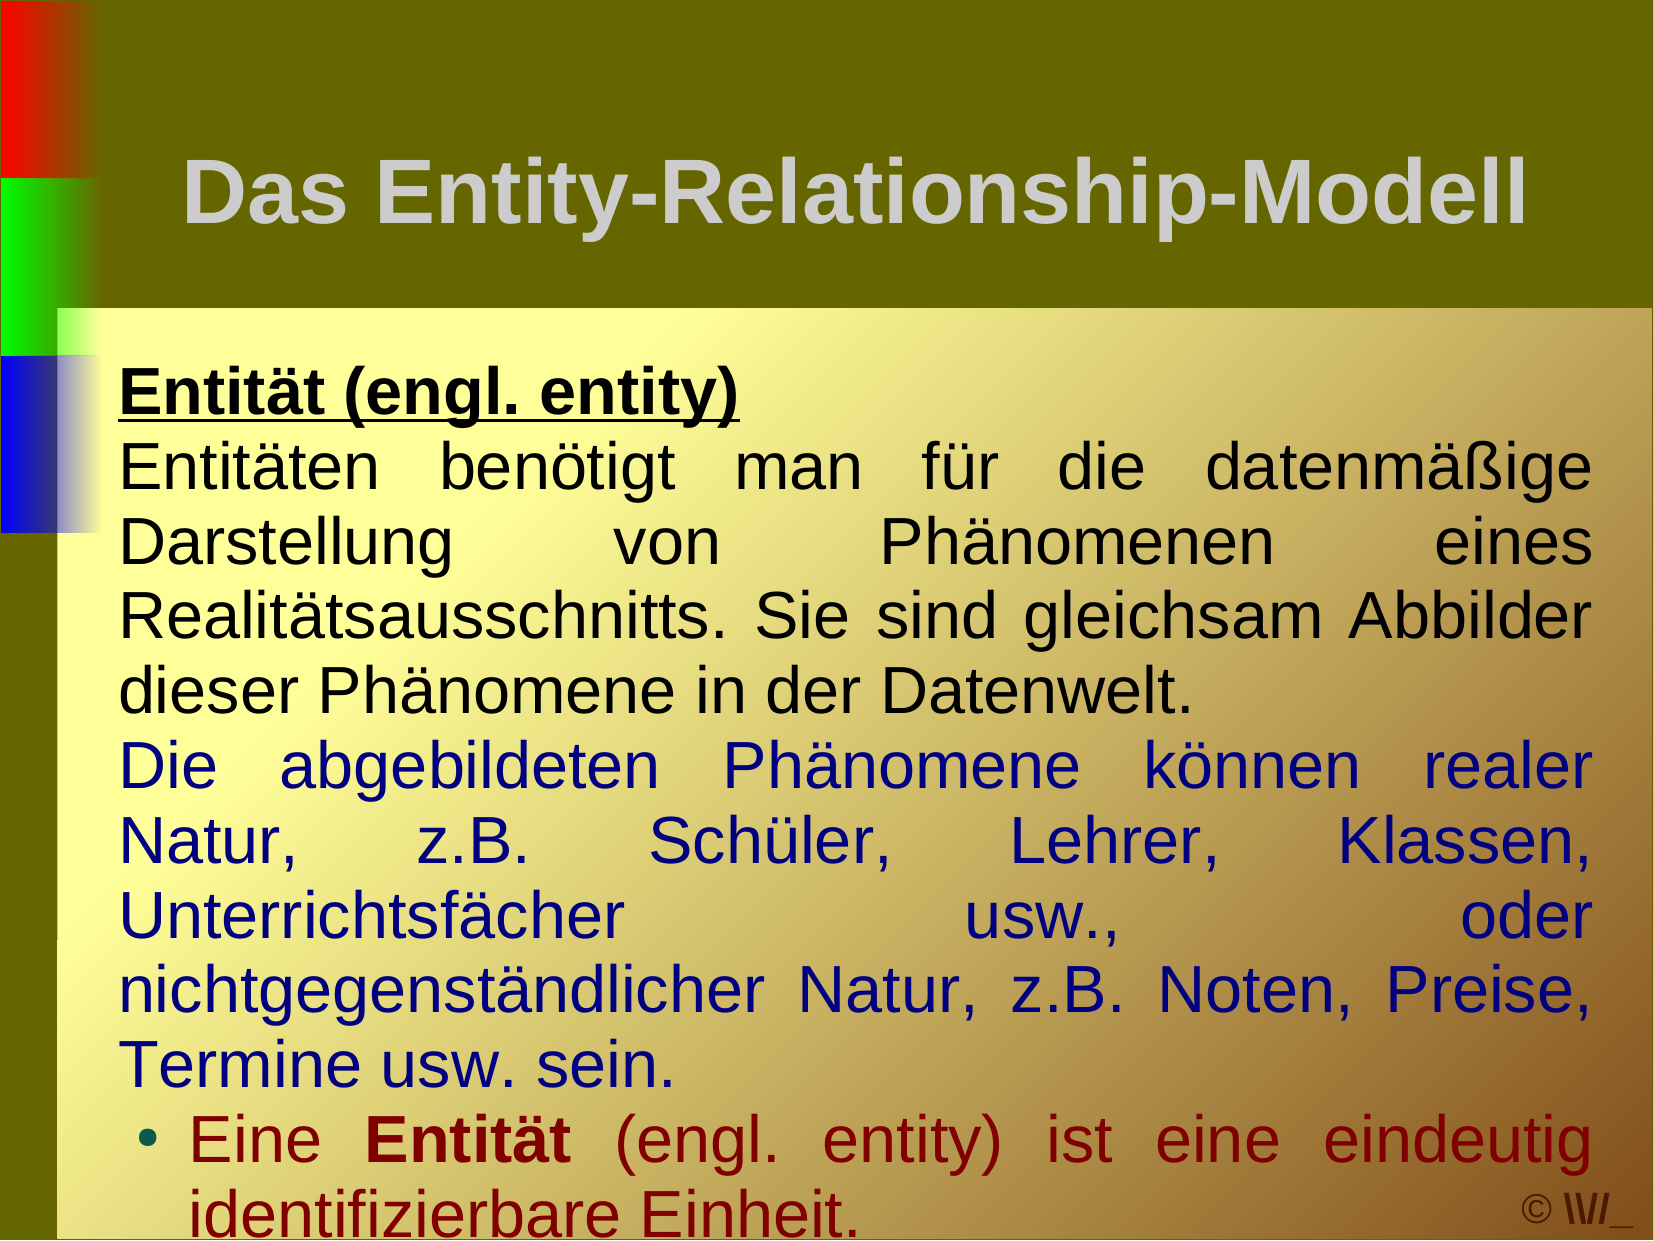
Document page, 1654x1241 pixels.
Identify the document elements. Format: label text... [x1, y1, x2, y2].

title Das Entity-Relationship-Modell [118, 88, 1595, 296]
list Entität (engl. entity) Entitäten benötigt man für die datenmäßige Darstellung von Phänomenen eines Realitätsausschnitts. Sie sind gleichsam Abbilder dieser Phänomene in der Datenwelt. Die abgebildeten Phänomene können realer Natur, z.B. Schüler, Lehrer, Klassen, Unterrichtsfächer usw., oder nichtgegenständlicher Natur, z.B. Noten, Preise, Termine usw. sein. Eine Entität (engl. entity) ist eine eindeutig identifizierbare Einheit. [118, 354, 1595, 1182]
